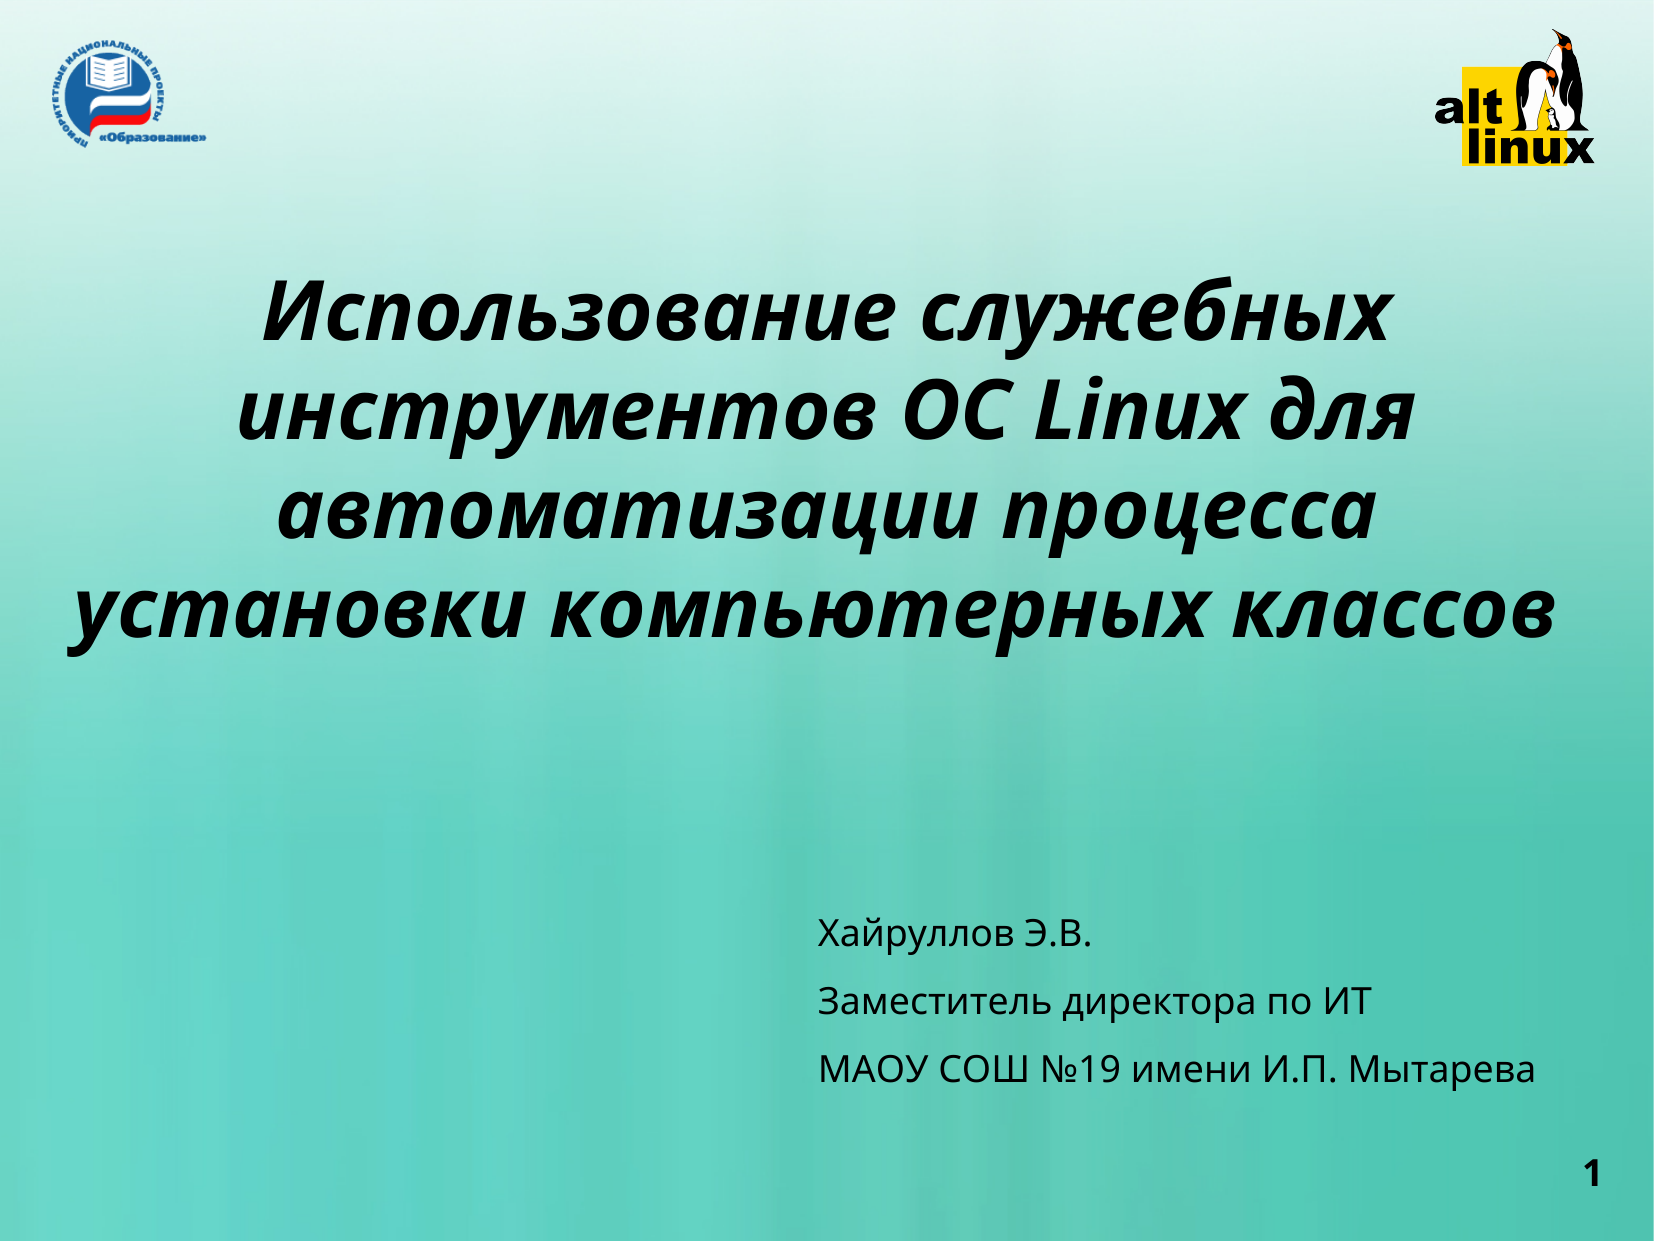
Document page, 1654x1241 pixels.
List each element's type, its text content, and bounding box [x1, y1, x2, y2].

picture [0, 0, 1654, 1241]
text_box Хайруллов Э.В. Заместитель директора по ИТ МАОУ СОШ №19 имени И.П. Мытарева [803, 903, 1595, 1100]
text_box Использование служебных инструментов ОС Linux для автоматизации процесса установки компьютерных классов [23, 253, 1631, 666]
